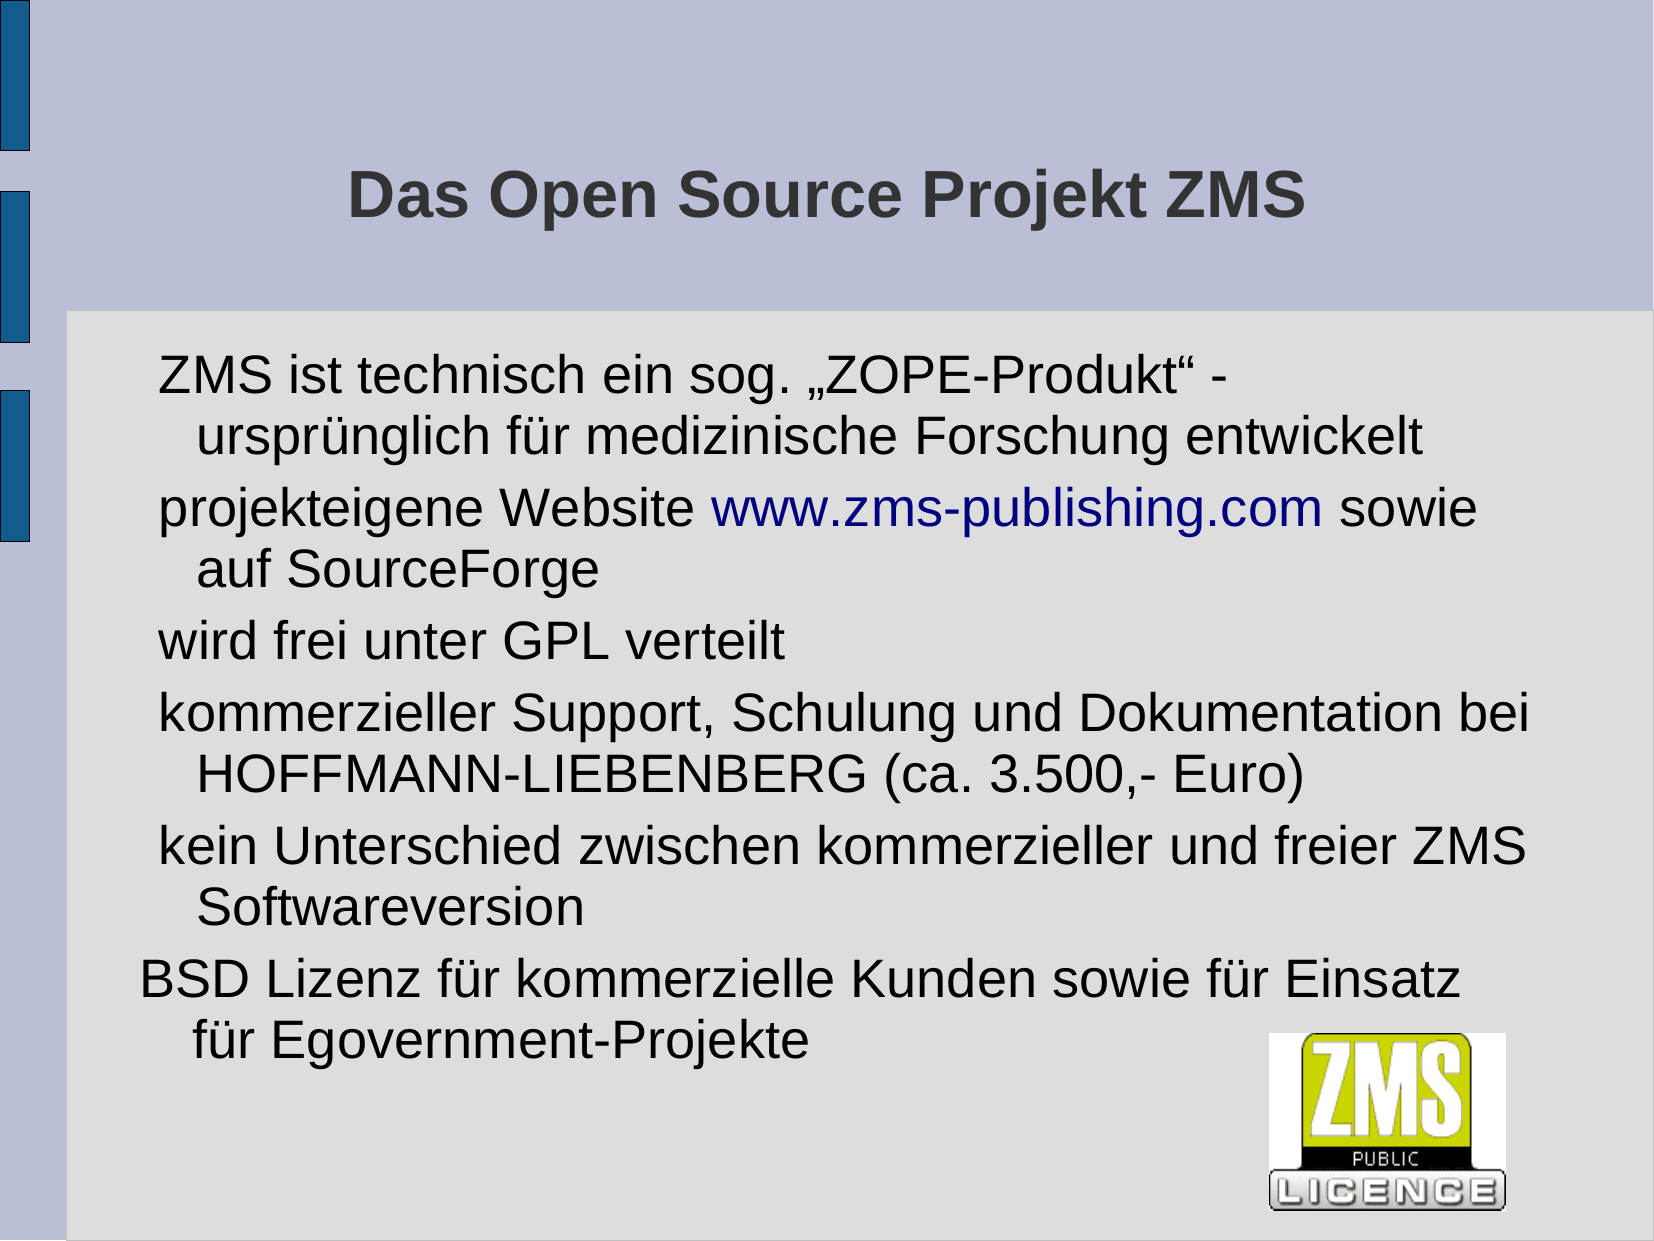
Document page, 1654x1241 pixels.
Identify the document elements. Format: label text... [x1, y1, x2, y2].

picture [1269, 1033, 1506, 1211]
title Das Open Source Projekt ZMS [121, 91, 1534, 299]
list ZMS ist technisch ein sog. „ZOPE-Produkt“ - ursprünglich für medizinische Forschung entwickelt projekteigene Website www.zms-publishing.com sowie auf SourceForge wird frei unter GPL verteilt kommerzieller Support, Schulung und Dokumentation bei HOFFMANN-LIEBENBERG (ca. 3.500,- Euro) kein Unterschied zwischen kommerzieller und freier ZMS Softwareversion BSD Lizenz für kommerzielle Kunden sowie für Einsatz für Egovernment-Projekte [121, 344, 1534, 1070]
